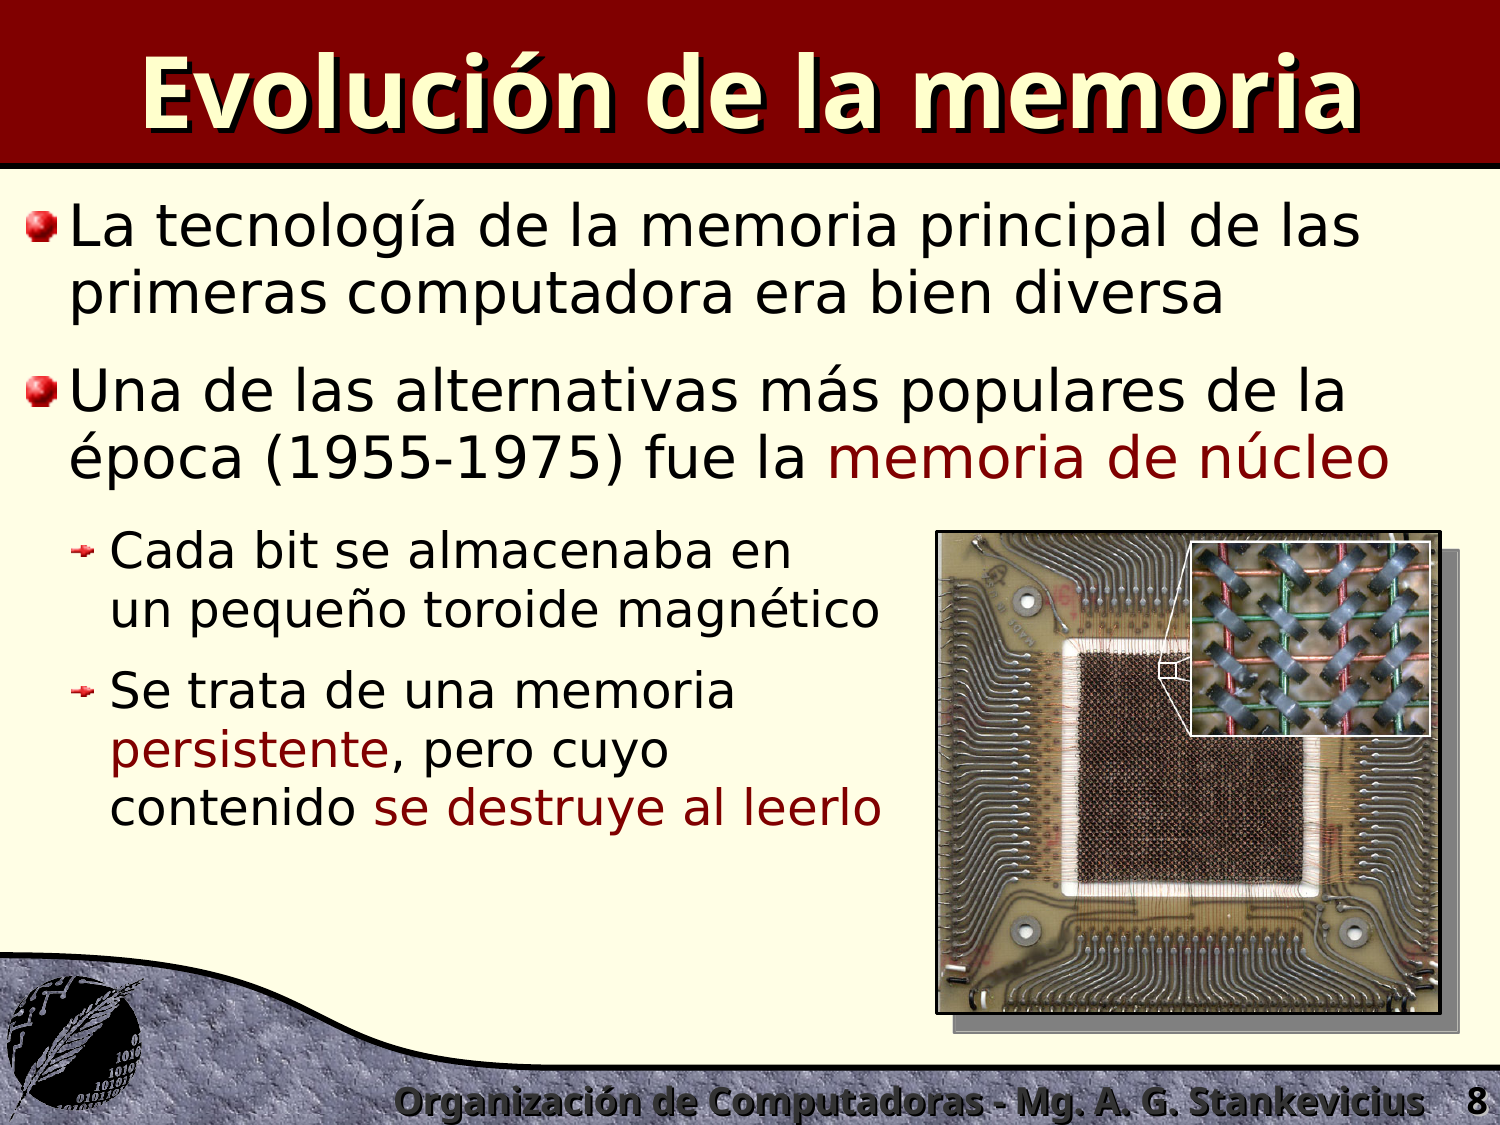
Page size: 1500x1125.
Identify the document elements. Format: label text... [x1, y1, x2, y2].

title Evolución de la memoria [15, 5, 1485, 160]
picture [448, 1100, 455, 1110]
picture [937, 533, 1439, 1013]
picture [802, 1100, 806, 1110]
picture [1058, 1100, 1065, 1110]
list La tecnología de la memoria principal de las primeras computadora era bien diversa Una de las alternativas más populares de la época (1955-1975) fue la memoria de núcleo Cada bit se almacenaba en un pequeño toroide magnético Se trata de una memoria persistente, pero cuyo contenido se destruye al leerlo [11, 192, 1486, 935]
picture [0, 959, 1500, 1125]
